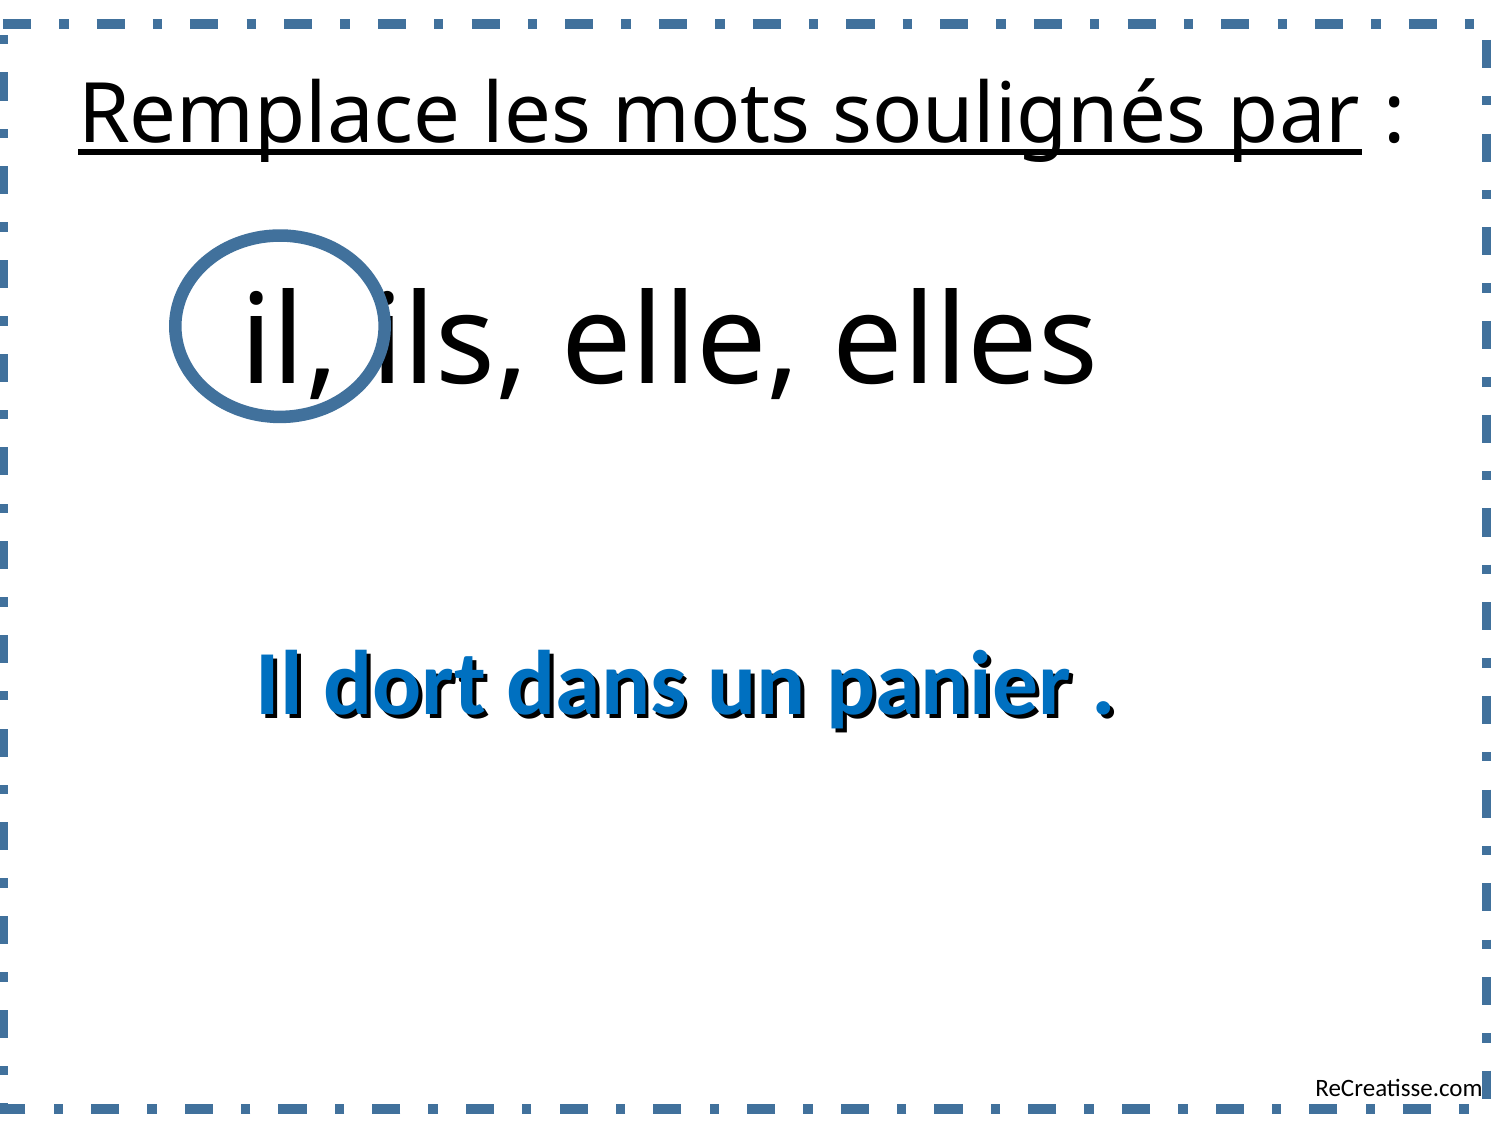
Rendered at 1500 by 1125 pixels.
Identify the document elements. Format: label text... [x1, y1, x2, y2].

text_box ReCreatisse.com [1300, 1064, 1498, 1109]
text_box Remplace les mots soulignés par : il, ils, elle, elles [63, 51, 1500, 416]
text_box Remplace les mots soulignés par : il, ils, elle, elles [182, 242, 378, 410]
text_box Il dort dans un panier . [241, 616, 1133, 741]
